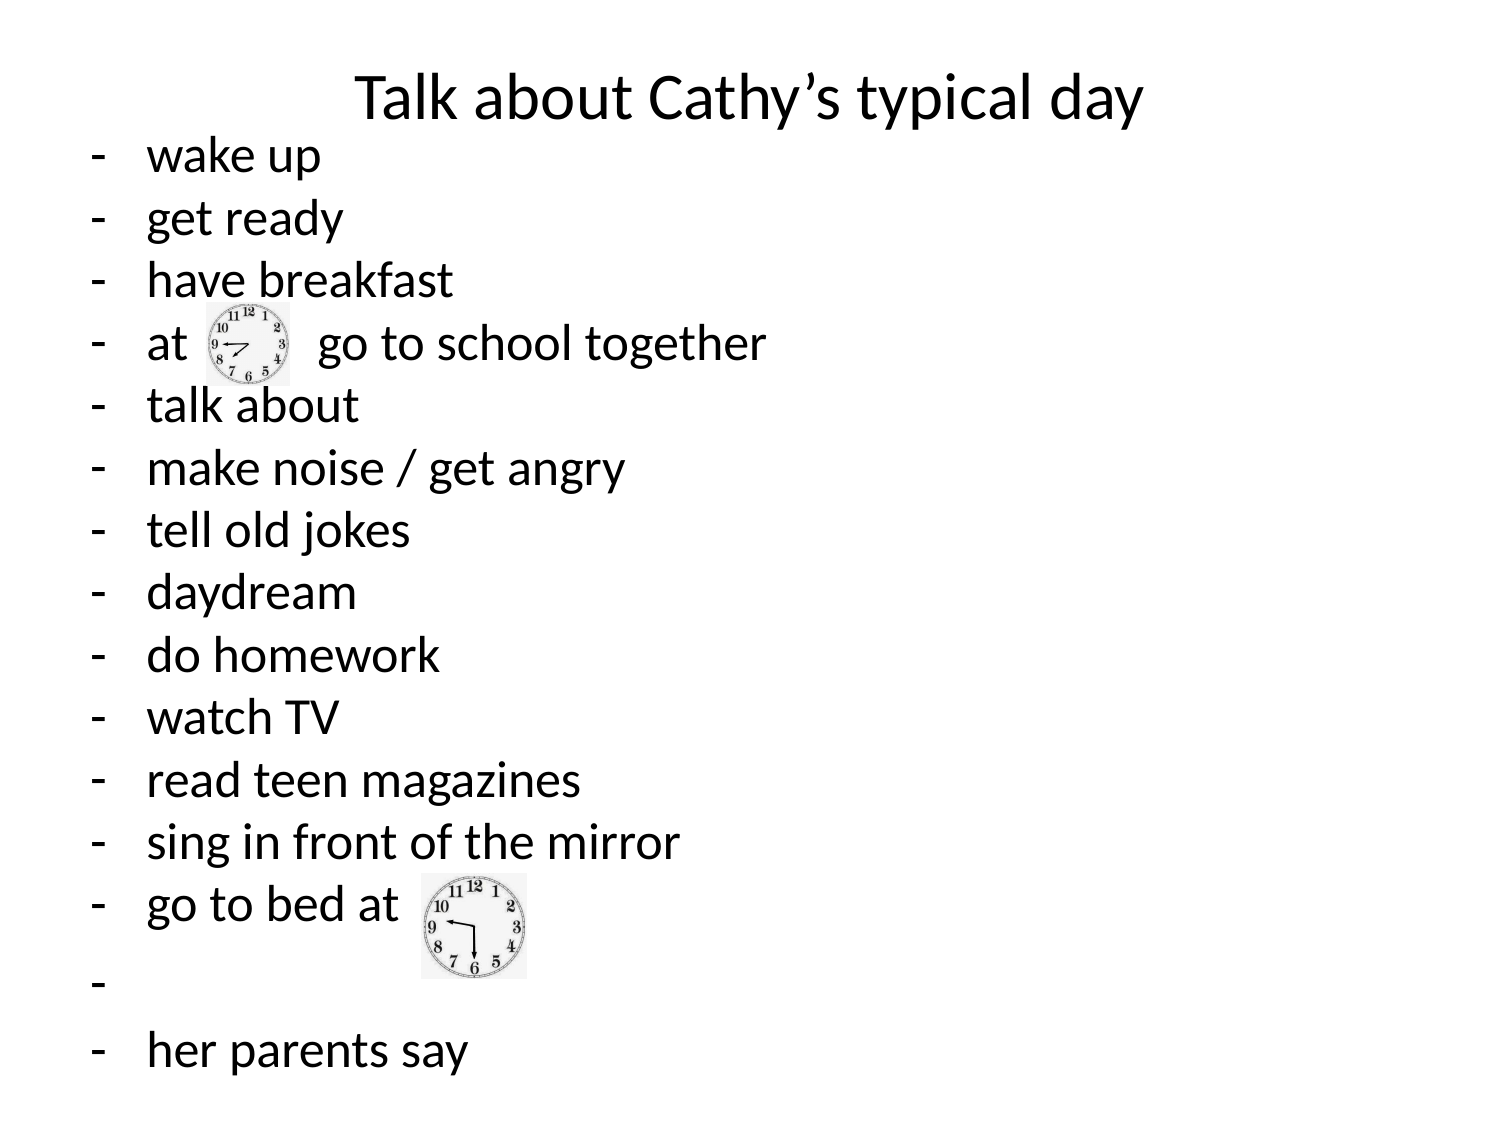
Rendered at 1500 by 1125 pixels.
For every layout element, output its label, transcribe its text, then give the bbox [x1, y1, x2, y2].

title Talk about Cathy’s typical day [75, 45, 1426, 125]
picture [206, 302, 290, 386]
picture [421, 873, 527, 979]
list wake up get ready have breakfast at go to school together talk about make noise / get angry tell old jokes daydream do homework watch TV read teen magazines sing in front of the mirror go to bed at her parents say [75, 125, 1426, 1106]
